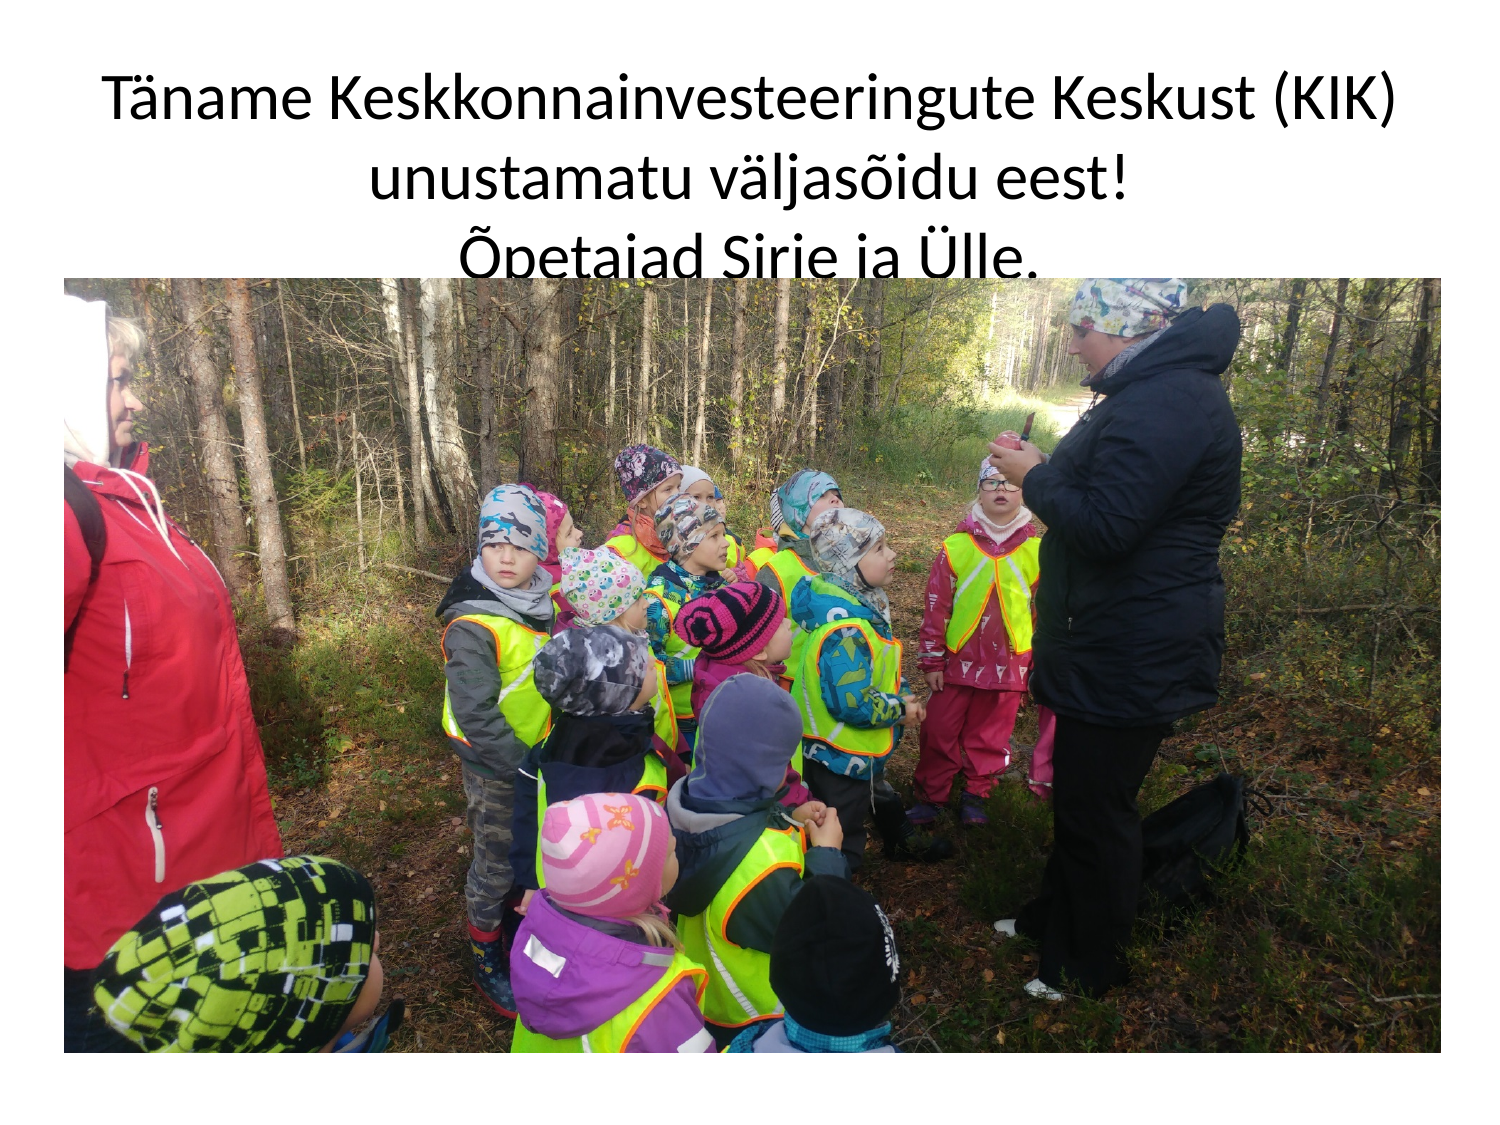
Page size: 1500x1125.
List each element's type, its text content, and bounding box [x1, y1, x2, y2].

title Täname Keskkonnainvesteeringute Keskust (KIK) unustamatu väljasõidu eest! Õpetajad Sirje ja Ülle. [75, 45, 1426, 233]
picture [64, 278, 1441, 1053]
